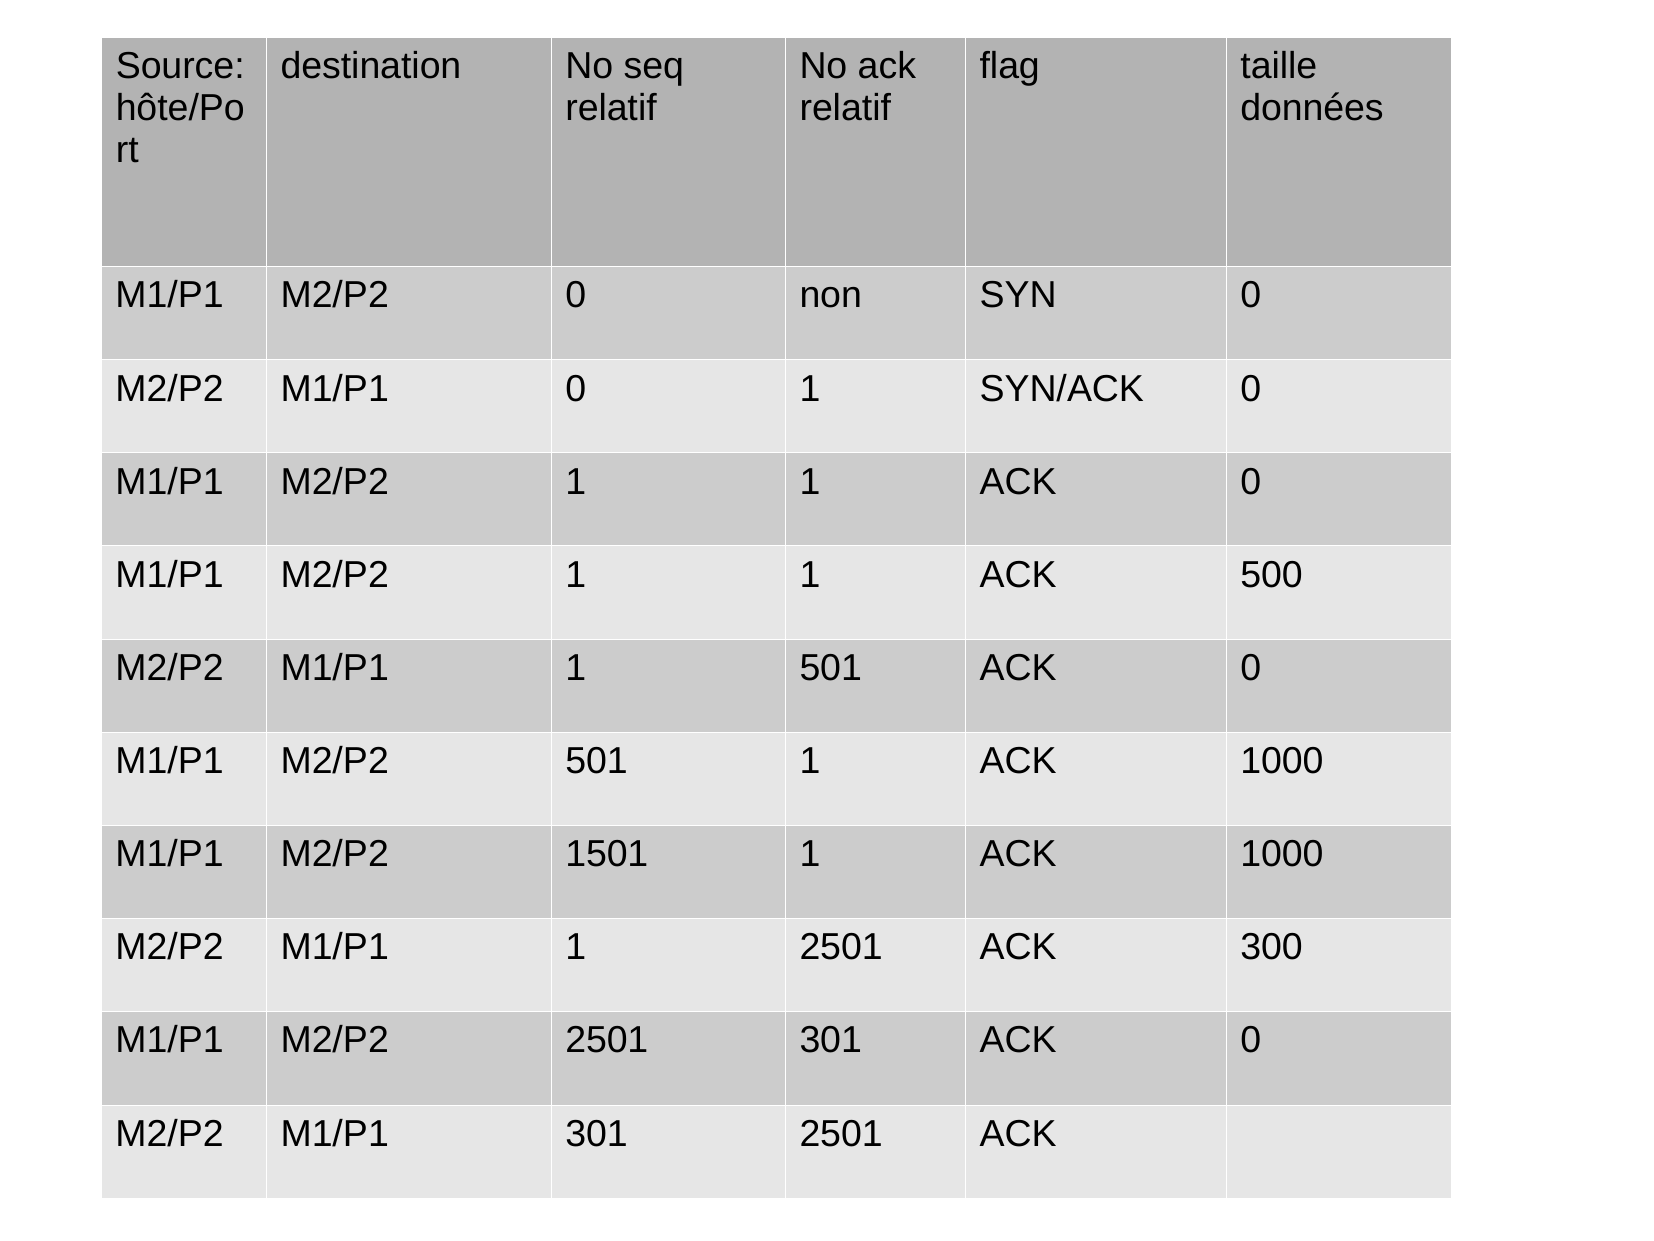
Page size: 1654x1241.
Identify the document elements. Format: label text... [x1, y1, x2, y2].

table_cell ACK [966, 826, 1226, 918]
table_cell 2501 [786, 1106, 965, 1198]
table_cell M2/P2 [102, 360, 266, 452]
table_cell 1000 [1227, 733, 1451, 825]
table_cell 1 [552, 546, 785, 639]
table_cell 1 [786, 360, 965, 452]
table_cell M2/P2 [267, 733, 551, 825]
table_cell M1/P1 [102, 453, 266, 545]
table_cell [1227, 1106, 1451, 1198]
table_cell ACK [966, 1012, 1226, 1105]
table_cell 2501 [552, 1012, 785, 1105]
table_cell M1/P1 [267, 360, 551, 452]
table_cell M1/P1 [267, 1106, 551, 1198]
table_cell 501 [786, 640, 965, 732]
table_cell 1 [786, 733, 965, 825]
table_cell 1 [786, 826, 965, 918]
table_header taille données [1227, 38, 1451, 266]
table_cell M1/P1 [102, 1012, 266, 1105]
table_cell 0 [1227, 360, 1451, 452]
table_cell M2/P2 [102, 640, 266, 732]
table_cell M2/P2 [267, 1012, 551, 1105]
table_cell M1/P1 [267, 919, 551, 1011]
table_cell 1 [552, 453, 785, 545]
table_cell 0 [1227, 640, 1451, 732]
table_cell 301 [786, 1012, 965, 1105]
table_cell M2/P2 [267, 453, 551, 545]
table_header No ack relatif [786, 38, 965, 266]
table_cell SYN [966, 267, 1226, 359]
table_cell M1/P1 [102, 733, 266, 825]
table_header No seq relatif [552, 38, 785, 266]
table_cell ACK [966, 640, 1226, 732]
table_cell ACK [966, 1106, 1226, 1198]
table_cell 0 [552, 360, 785, 452]
table_cell M1/P1 [102, 546, 266, 639]
table_cell M2/P2 [267, 826, 551, 918]
table_cell ACK [966, 919, 1226, 1011]
table_cell 2501 [786, 919, 965, 1011]
table_cell 300 [1227, 919, 1451, 1011]
table_cell ACK [966, 453, 1226, 545]
table_cell 501 [552, 733, 785, 825]
table_cell 1 [786, 546, 965, 639]
table_cell M2/P2 [267, 267, 551, 359]
table_cell 1 [552, 640, 785, 732]
table_cell M2/P2 [102, 919, 266, 1011]
table_cell 0 [552, 267, 785, 359]
table_cell 301 [552, 1106, 785, 1198]
table_cell M2/P2 [102, 1106, 266, 1198]
table_cell non [786, 267, 965, 359]
table_cell 500 [1227, 546, 1451, 639]
table_cell 1 [552, 919, 785, 1011]
table_header destination [267, 38, 551, 266]
table_cell 0 [1227, 267, 1451, 359]
table_cell ACK [966, 546, 1226, 639]
table_cell 0 [1227, 453, 1451, 545]
table_cell M2/P2 [267, 546, 551, 639]
table_header Source: hôte/Port [102, 38, 266, 266]
table_cell ACK [966, 733, 1226, 825]
table_cell M1/P1 [267, 640, 551, 732]
table_cell 1501 [552, 826, 785, 918]
table_header flag [966, 38, 1226, 266]
table_cell 0 [1227, 1012, 1451, 1105]
table_cell M1/P1 [102, 267, 266, 359]
table_cell SYN/ACK [966, 360, 1226, 452]
table_cell 1000 [1227, 826, 1451, 918]
table_cell M1/P1 [102, 826, 266, 918]
table_cell 1 [786, 453, 965, 545]
